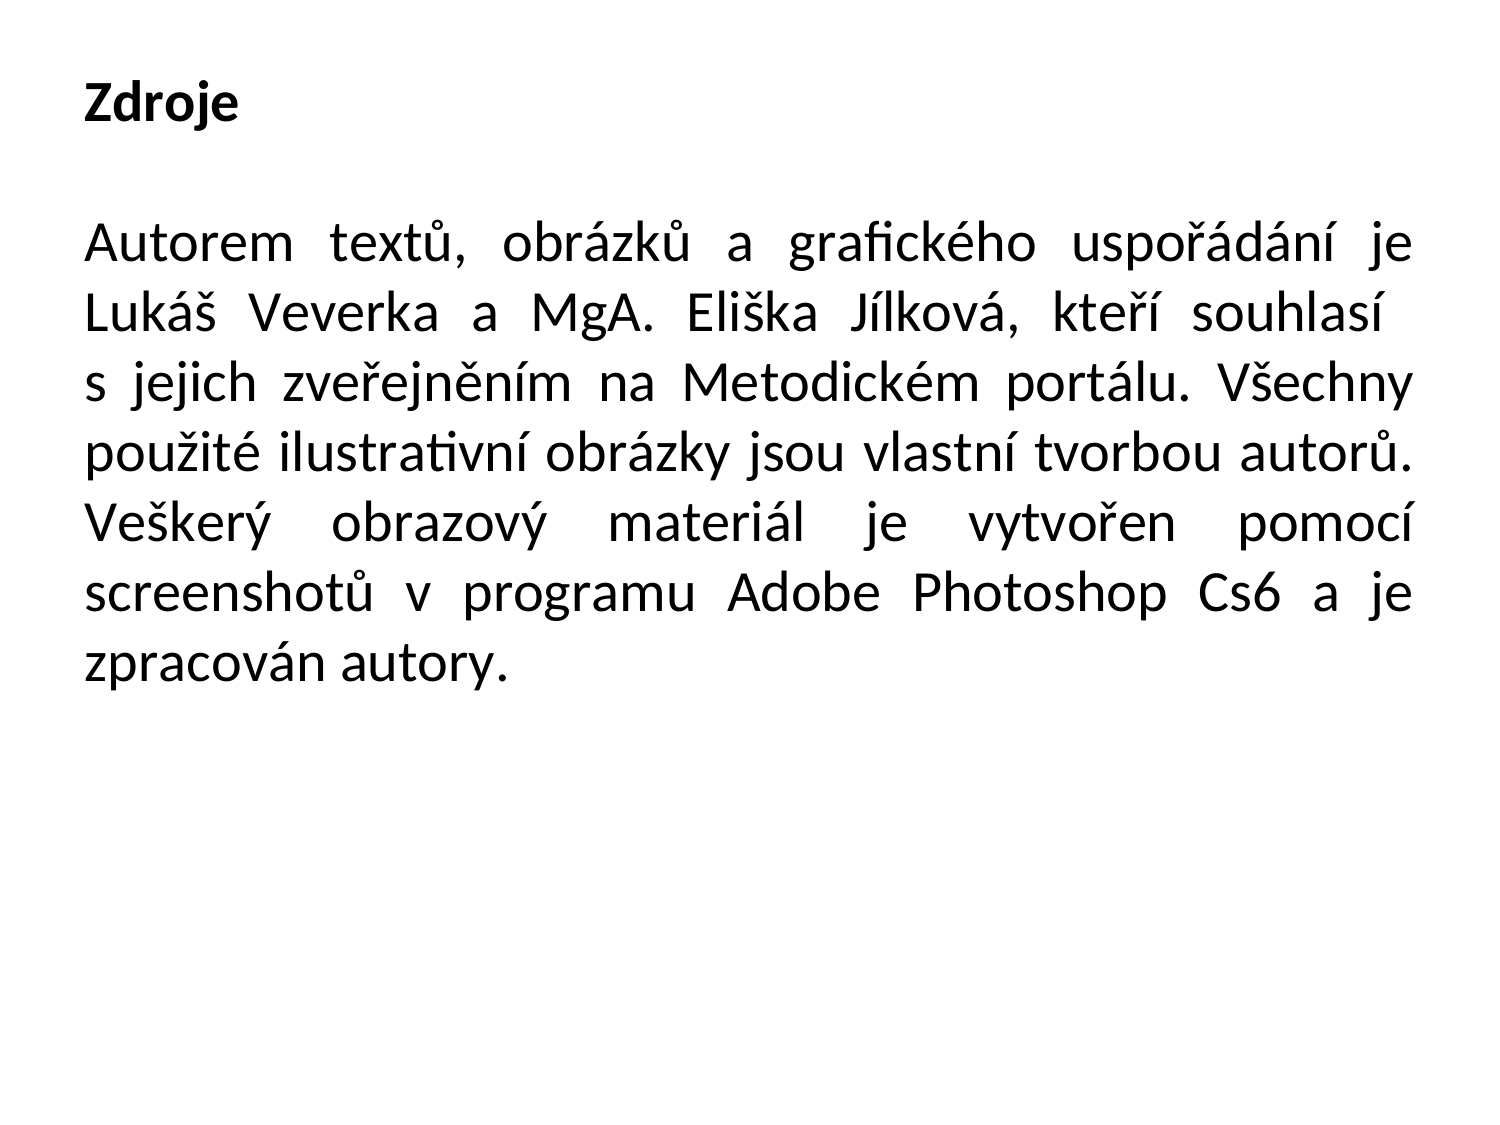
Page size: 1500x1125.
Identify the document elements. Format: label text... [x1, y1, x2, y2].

text_box Zdroje Autorem textů, obrázků a grafického uspořádání je Lukáš Veverka a MgA. Eliška Jílková, kteří souhlasí s jejich zveřejněním na Metodickém portálu. Všechny použité ilustrativní obrázky jsou vlastní tvorbou autorů. Veškerý obrazový materiál je vytvořen pomocí screenshotů v programu Adobe Photoshop Cs6 a je zpracován autory. [70, 55, 1430, 701]
